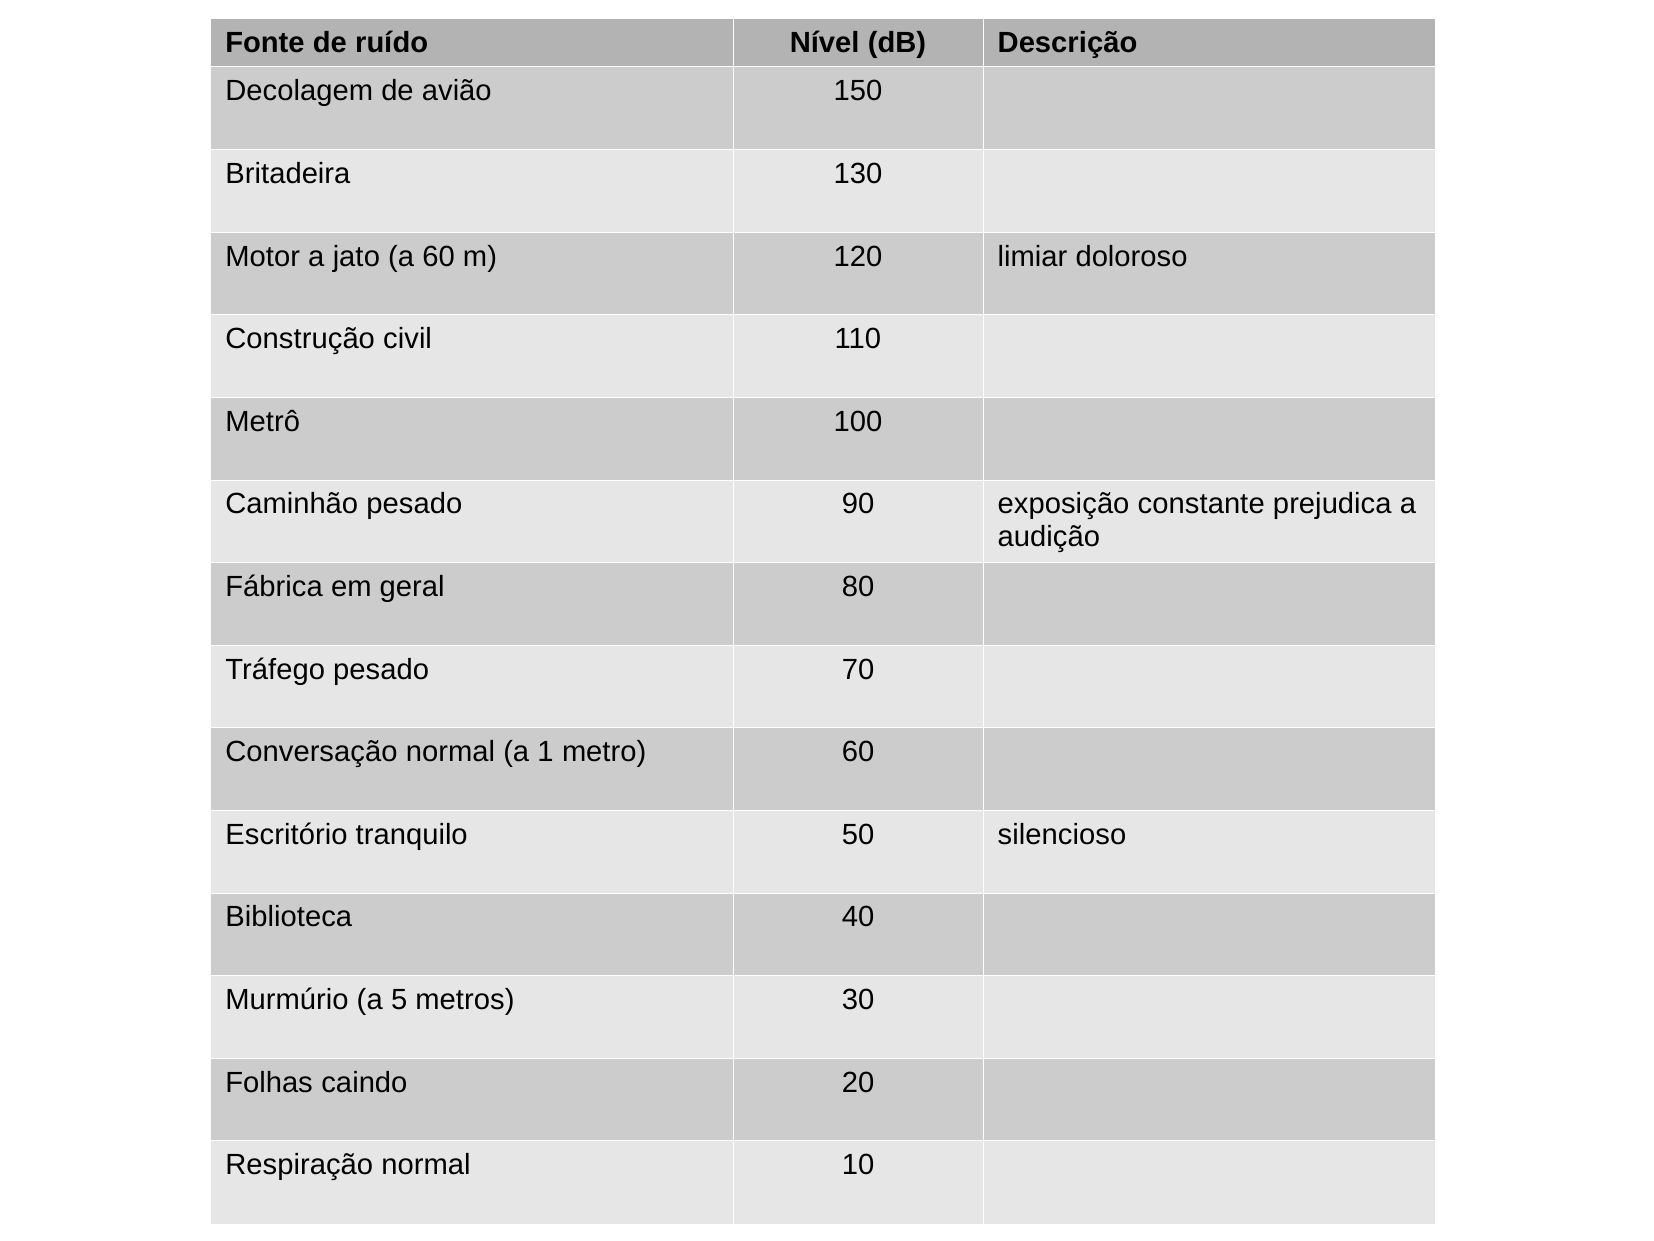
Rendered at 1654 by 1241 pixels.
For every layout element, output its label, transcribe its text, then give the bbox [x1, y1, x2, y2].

table_cell 80 [734, 563, 983, 645]
table_cell 70 [734, 646, 983, 727]
table_cell [984, 150, 1435, 232]
table_cell 40 [734, 894, 983, 975]
table_cell Respiração normal [211, 1141, 733, 1224]
table_cell silencioso [984, 811, 1435, 893]
table_cell Decolagem de avião [211, 67, 733, 149]
table_cell Escritório tranquilo [211, 811, 733, 893]
table_cell 120 [734, 233, 983, 314]
table_header Fonte de ruído [211, 19, 733, 66]
table_cell Britadeira [211, 150, 733, 232]
table_cell Tráfego pesado [211, 646, 733, 727]
table_cell Biblioteca [211, 894, 733, 975]
table_cell 90 [734, 481, 983, 562]
table_cell [984, 398, 1435, 480]
table_cell [984, 563, 1435, 645]
table_cell [984, 646, 1435, 727]
table_cell Construção civil [211, 315, 733, 397]
table_cell [984, 1059, 1435, 1140]
table_cell Fábrica em geral [211, 563, 733, 645]
table_cell exposição constante prejudica a audição [984, 481, 1435, 562]
table_cell Folhas caindo [211, 1059, 733, 1140]
table_cell Metrô [211, 398, 733, 480]
table_cell 20 [734, 1059, 983, 1140]
table_cell 150 [734, 67, 983, 149]
table_cell 110 [734, 315, 983, 397]
table_cell 100 [734, 398, 983, 480]
table_cell 50 [734, 811, 983, 893]
table_cell 10 [734, 1141, 983, 1224]
table_cell Caminhão pesado [211, 481, 733, 562]
table_cell Conversação normal (a 1 metro) [211, 728, 733, 810]
table_cell Motor a jato (a 60 m) [211, 233, 733, 314]
table_cell [984, 67, 1435, 149]
table_cell 30 [734, 976, 983, 1058]
table_header Nível (dB) [734, 19, 983, 66]
table_cell [984, 728, 1435, 810]
table_cell [984, 894, 1435, 975]
table_cell [984, 976, 1435, 1058]
table_cell 60 [734, 728, 983, 810]
table_cell Murmúrio (a 5 metros) [211, 976, 733, 1058]
table_cell [984, 1141, 1435, 1224]
table_cell limiar doloroso [984, 233, 1435, 314]
table_cell [984, 315, 1435, 397]
table_cell 130 [734, 150, 983, 232]
table_header Descrição [984, 19, 1435, 66]
